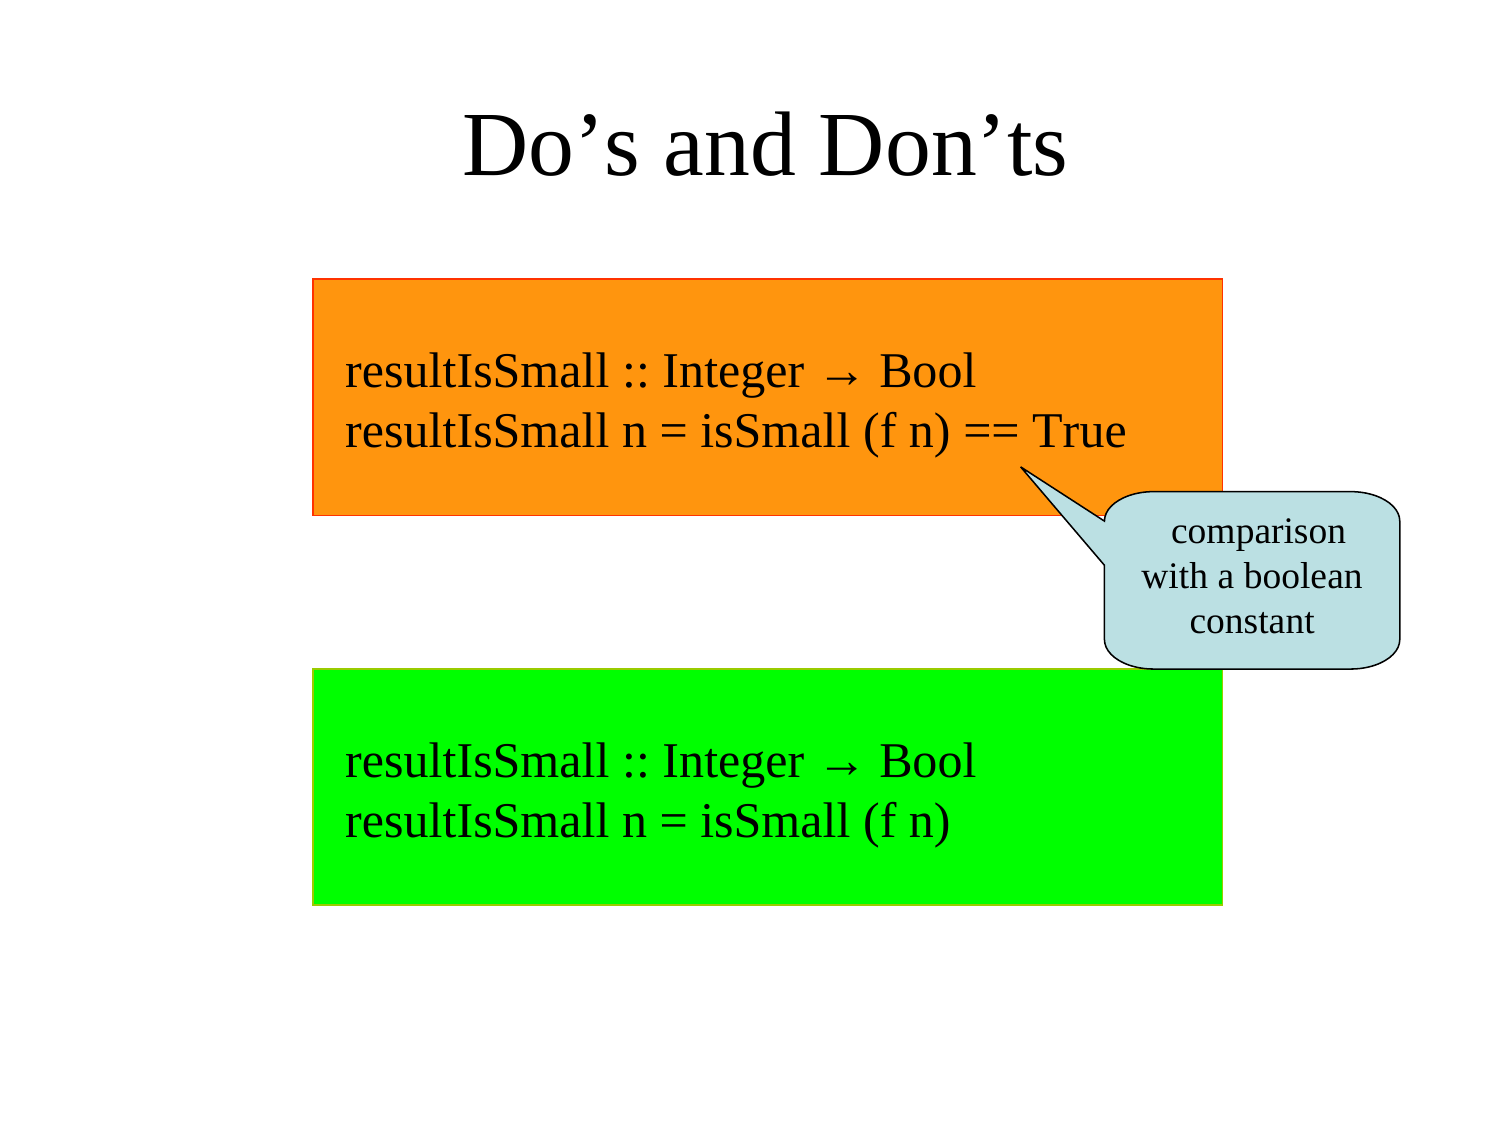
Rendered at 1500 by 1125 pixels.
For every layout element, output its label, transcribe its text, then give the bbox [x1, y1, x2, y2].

text_box resultIsSmall :: Integer → Bool resultIsSmall n = isSmall (f n) [312, 668, 1223, 906]
text_box comparison with a boolean constant [1020, 466, 1400, 670]
text_box resultIsSmall :: Integer → Bool resultIsSmall n = isSmall (f n) == True [312, 278, 1223, 516]
title Do’s and Don’ts [75, 45, 1426, 233]
